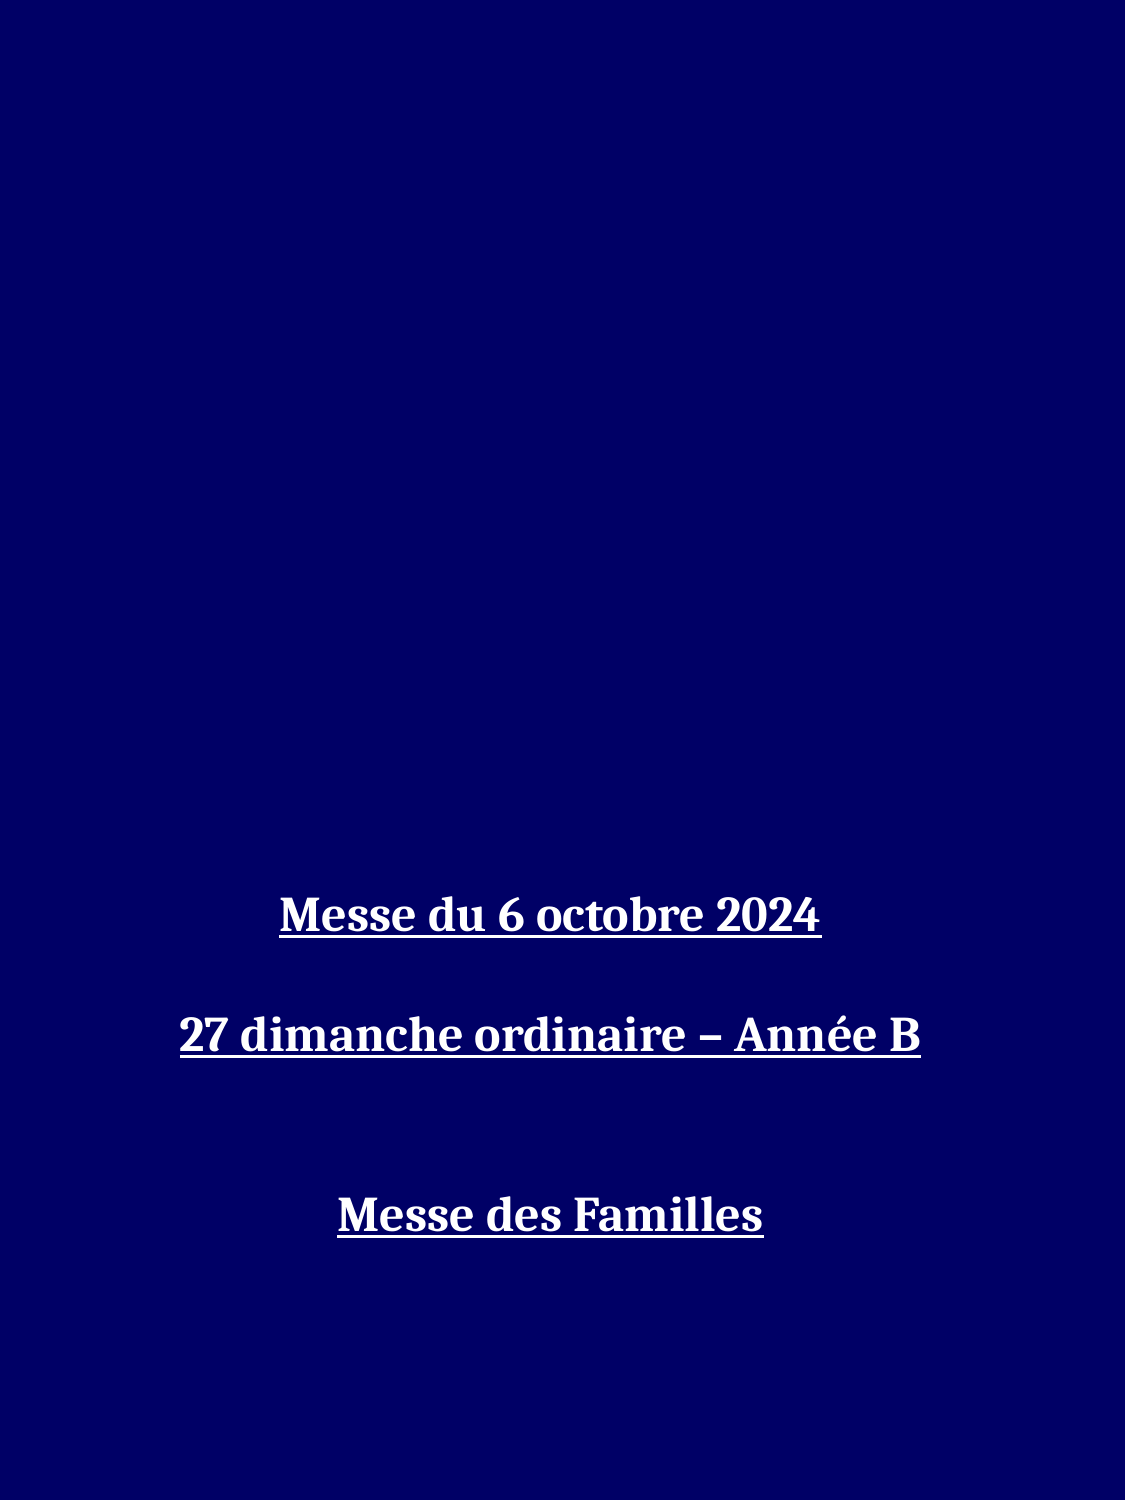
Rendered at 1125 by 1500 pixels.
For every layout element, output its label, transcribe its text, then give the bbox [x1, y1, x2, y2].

text_box Messe du 6 octobre 2024 27 dimanche ordinaire – Année B Messe des Familles [54, 874, 1047, 1249]
